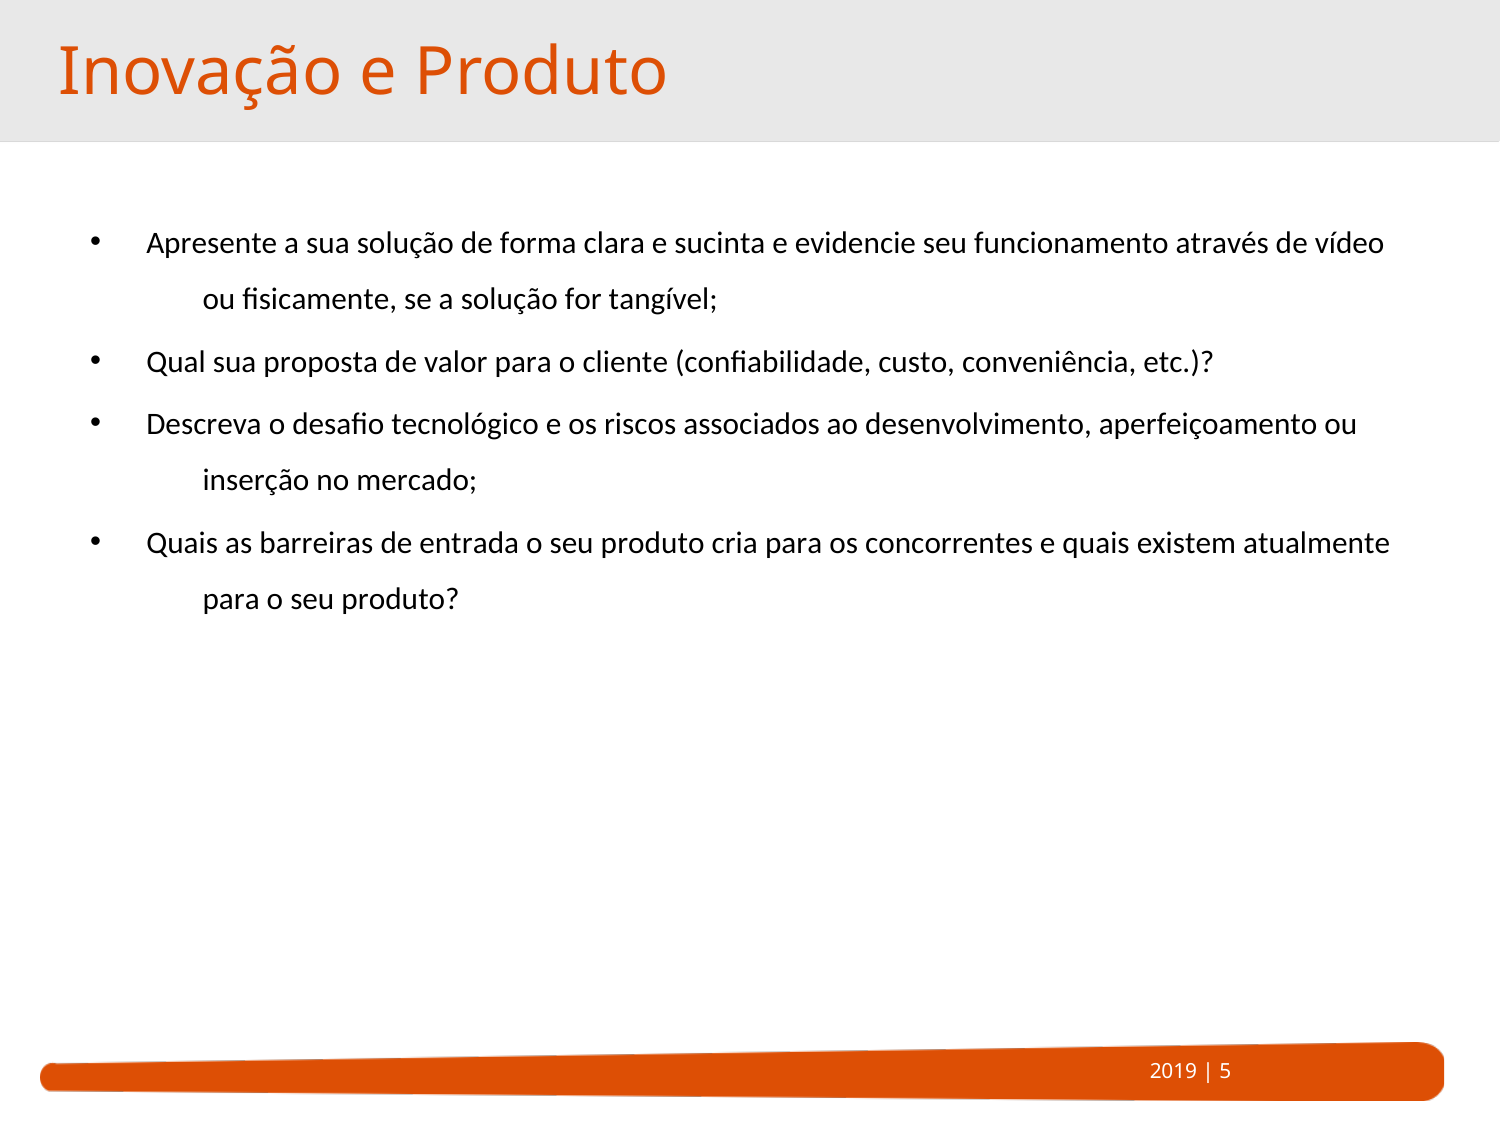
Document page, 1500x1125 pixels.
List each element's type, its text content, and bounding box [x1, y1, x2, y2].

text_box Apresente a sua solução de forma clara e sucinta e evidencie seu funcionamento através de vídeo ou fisicamente, se a solução for tangível; Qual sua proposta de valor para o cliente (confiabilidade, custo, conveniência, etc.)? Descreva o desafio tecnológico e os riscos associados ao desenvolvimento, aperfeiçoamento ou inserção no mercado; Quais as barreiras de entrada o seu produto cria para os concorrentes e quais existem atualmente para o seu produto? [75, 196, 1426, 1029]
text_box Inovação e Produto [58, 2, 1440, 148]
